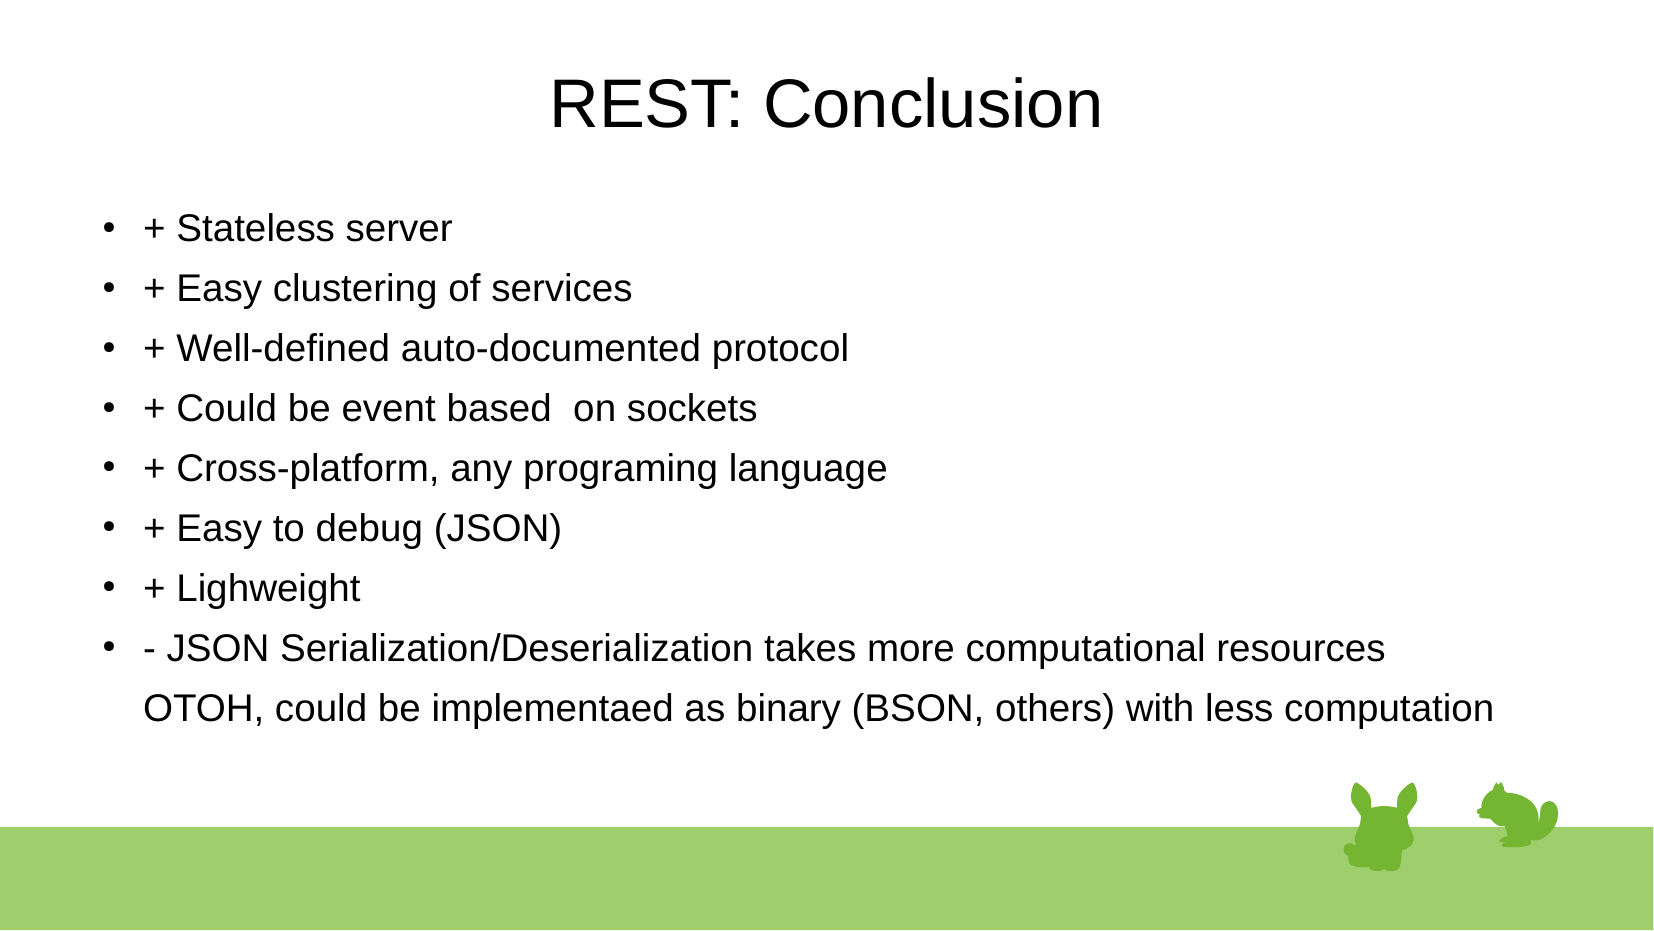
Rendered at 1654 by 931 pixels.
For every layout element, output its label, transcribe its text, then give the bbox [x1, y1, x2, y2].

title REST: Conclusion [88, 29, 1565, 178]
list + Stateless server + Easy clustering of services + Well-defined auto-documented protocol + Could be event based on sockets + Cross-platform, any programing language + Easy to debug (JSON) + Lighweight - JSON Serialization/Deserialization takes more computational resources OTOH, could be implementaed as binary (BSON, others) with less computation [88, 206, 1565, 739]
